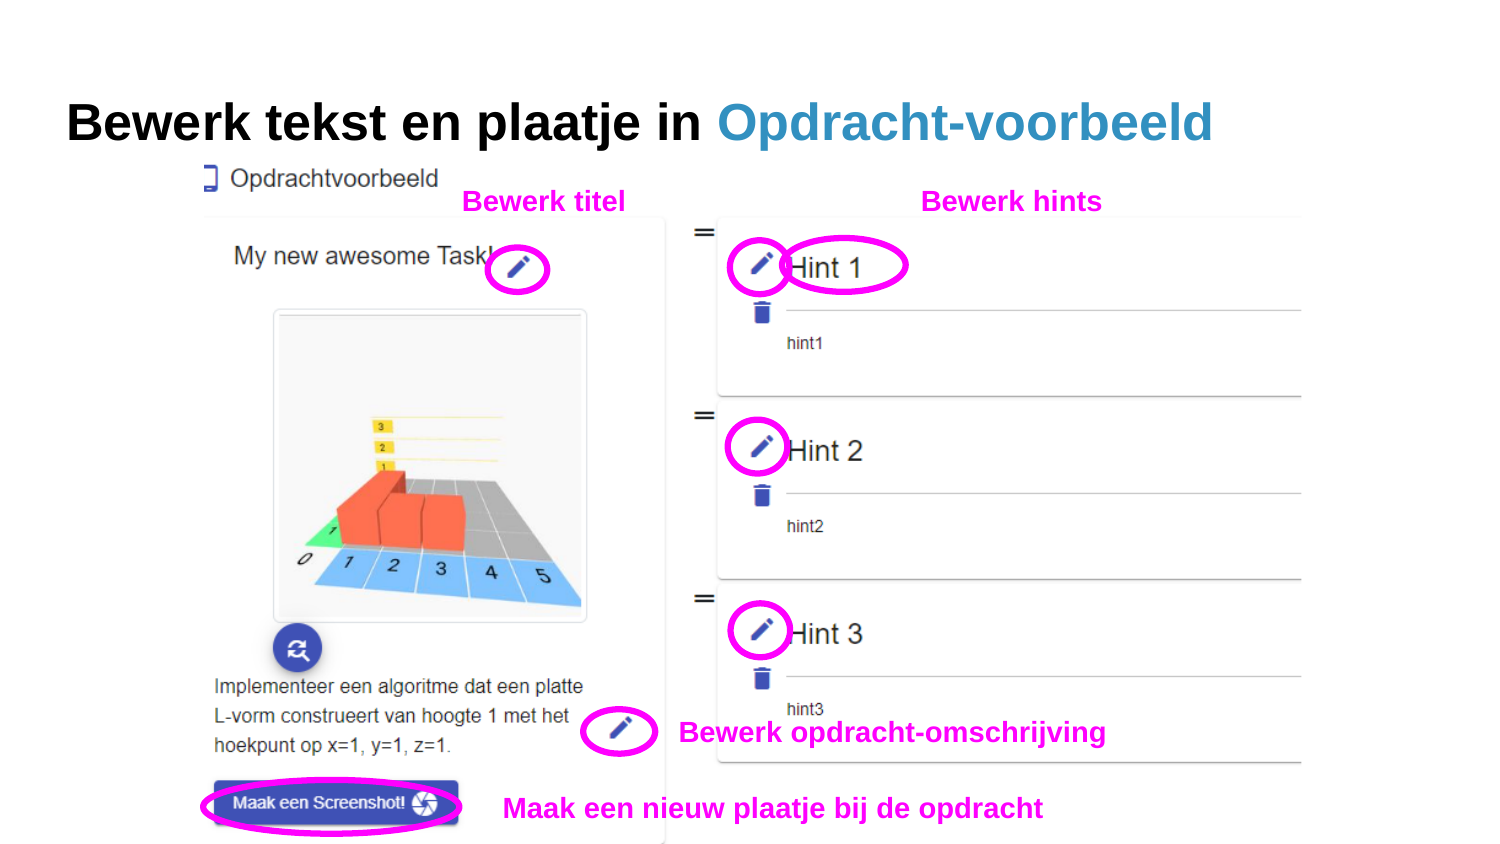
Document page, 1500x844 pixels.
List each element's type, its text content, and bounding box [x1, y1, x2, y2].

text_box Bewerk hints [905, 166, 1179, 233]
text_box Maak een nieuw plaatje bij de opdracht [487, 773, 1075, 840]
title Bewerk tekst en plaatje in Opdracht-voorbeeld [51, 72, 1449, 167]
text_box Bewerk opdracht-omschrijving [663, 698, 1198, 765]
picture [207, 784, 456, 830]
picture [204, 167, 1302, 844]
text_box Bewerk titel [446, 166, 720, 233]
